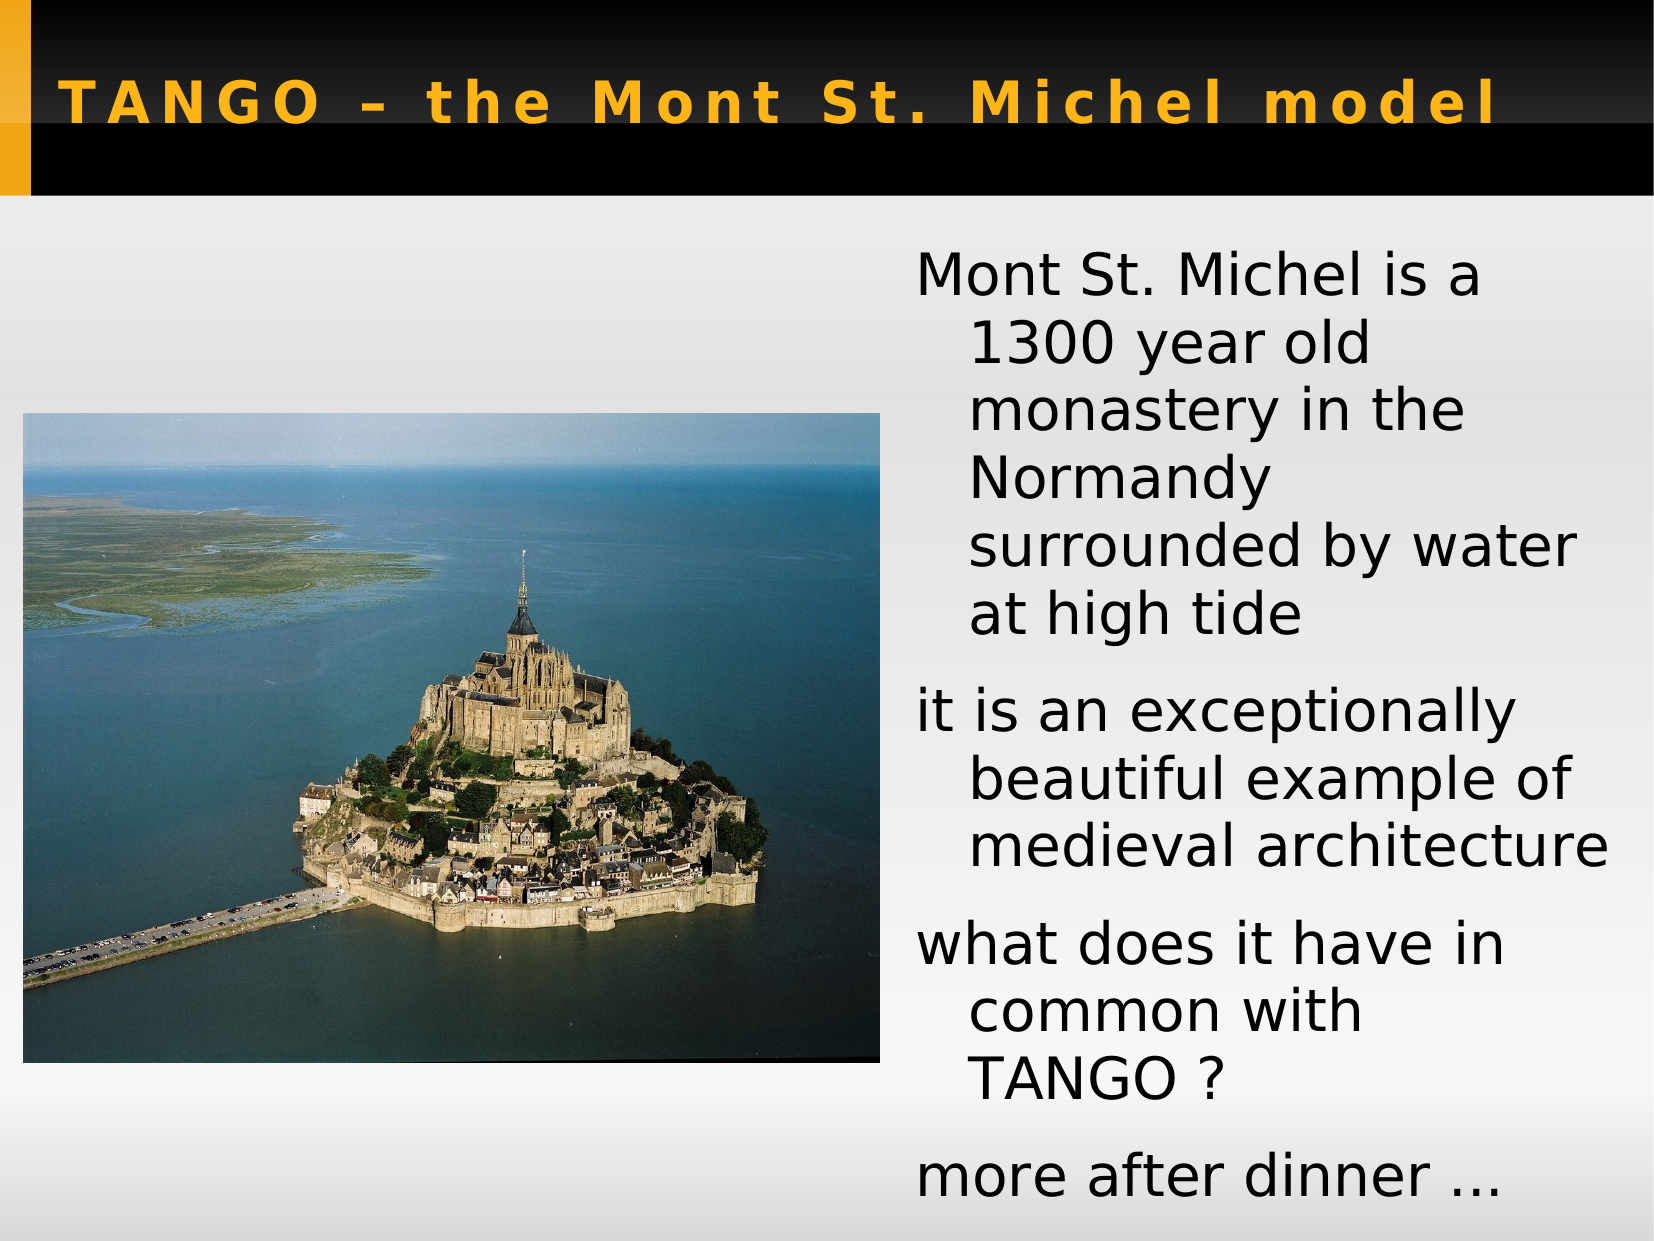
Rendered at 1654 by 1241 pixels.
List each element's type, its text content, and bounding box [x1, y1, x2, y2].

picture [0, 0, 1654, 1241]
list Mont St. Michel is a 1300 year old monastery in the Normandy surrounded by water at high tide it is an exceptionally beautiful example of medieval architecture what does it have in common with TANGO ? more after dinner ... [897, 241, 1625, 1211]
title TANGO – the Mont St. Michel model [59, 29, 1625, 178]
